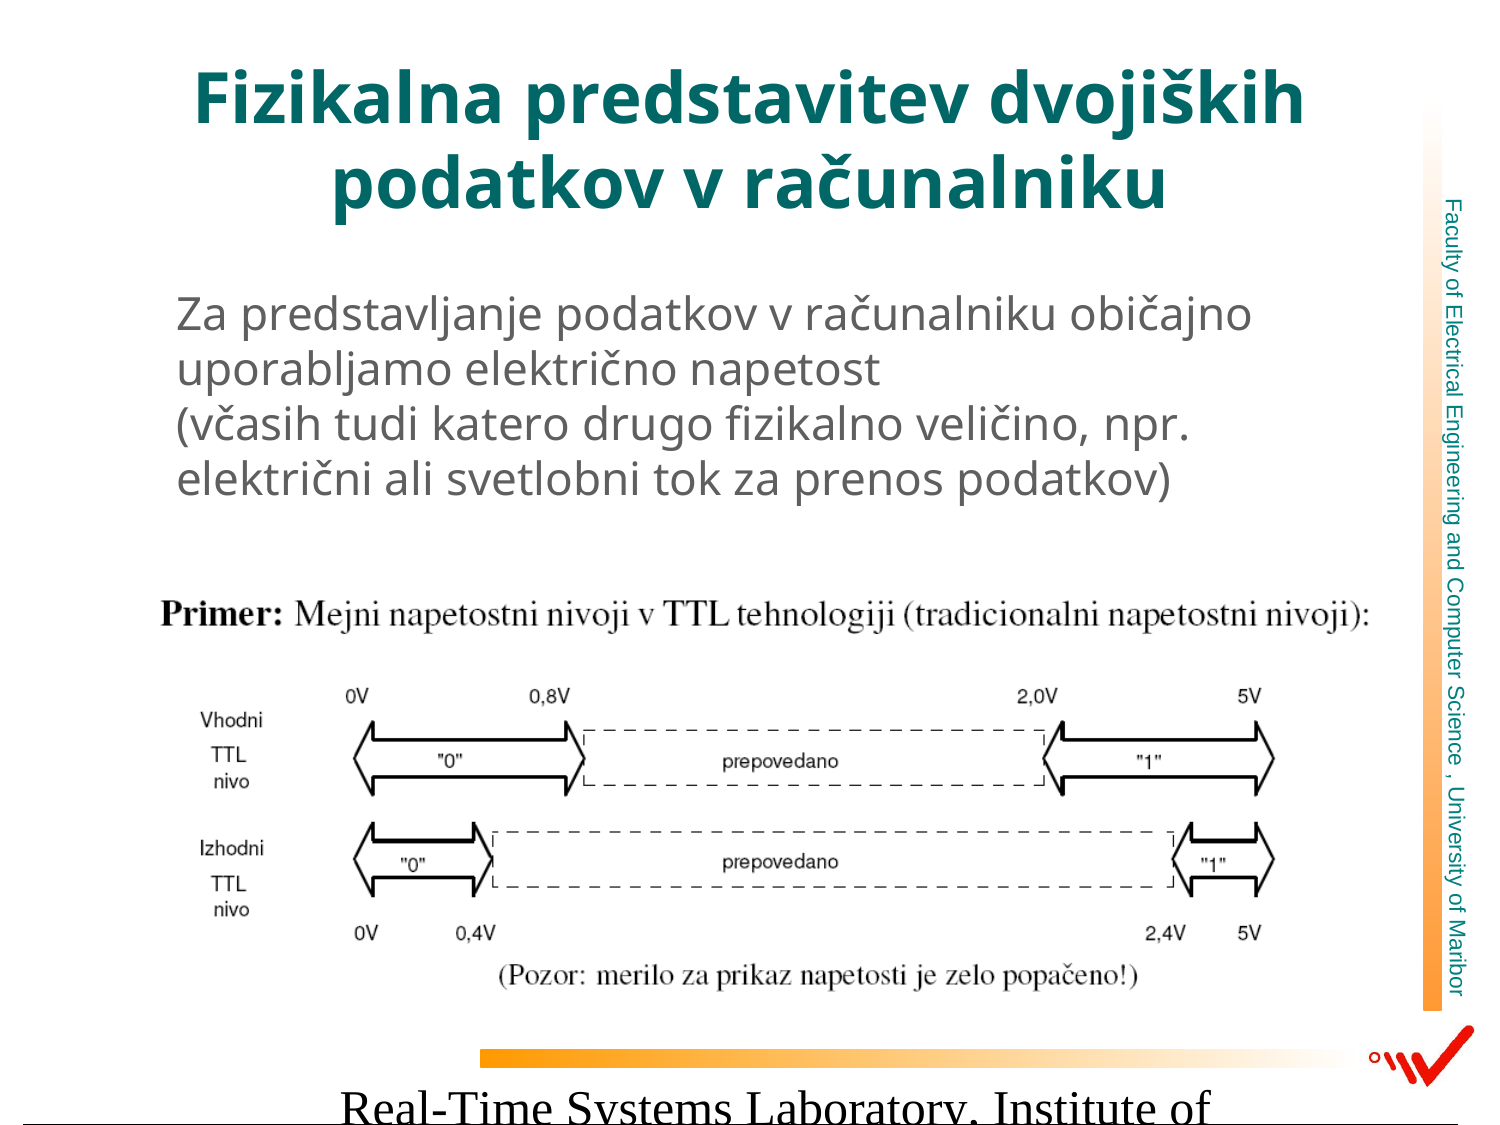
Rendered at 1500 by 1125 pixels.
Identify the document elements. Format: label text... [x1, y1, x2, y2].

title Fizikalna predstavitev dvojiških podatkov v računalniku [75, 45, 1426, 233]
picture [152, 585, 1379, 1005]
text_box Za predstavljanje podatkov v računalniku običajno uporabljamo električno napetost (včasih tudi katero drugo fizikalno veličino, npr. električni ali svetlobni tok za prenos podatkov) [161, 277, 1365, 513]
